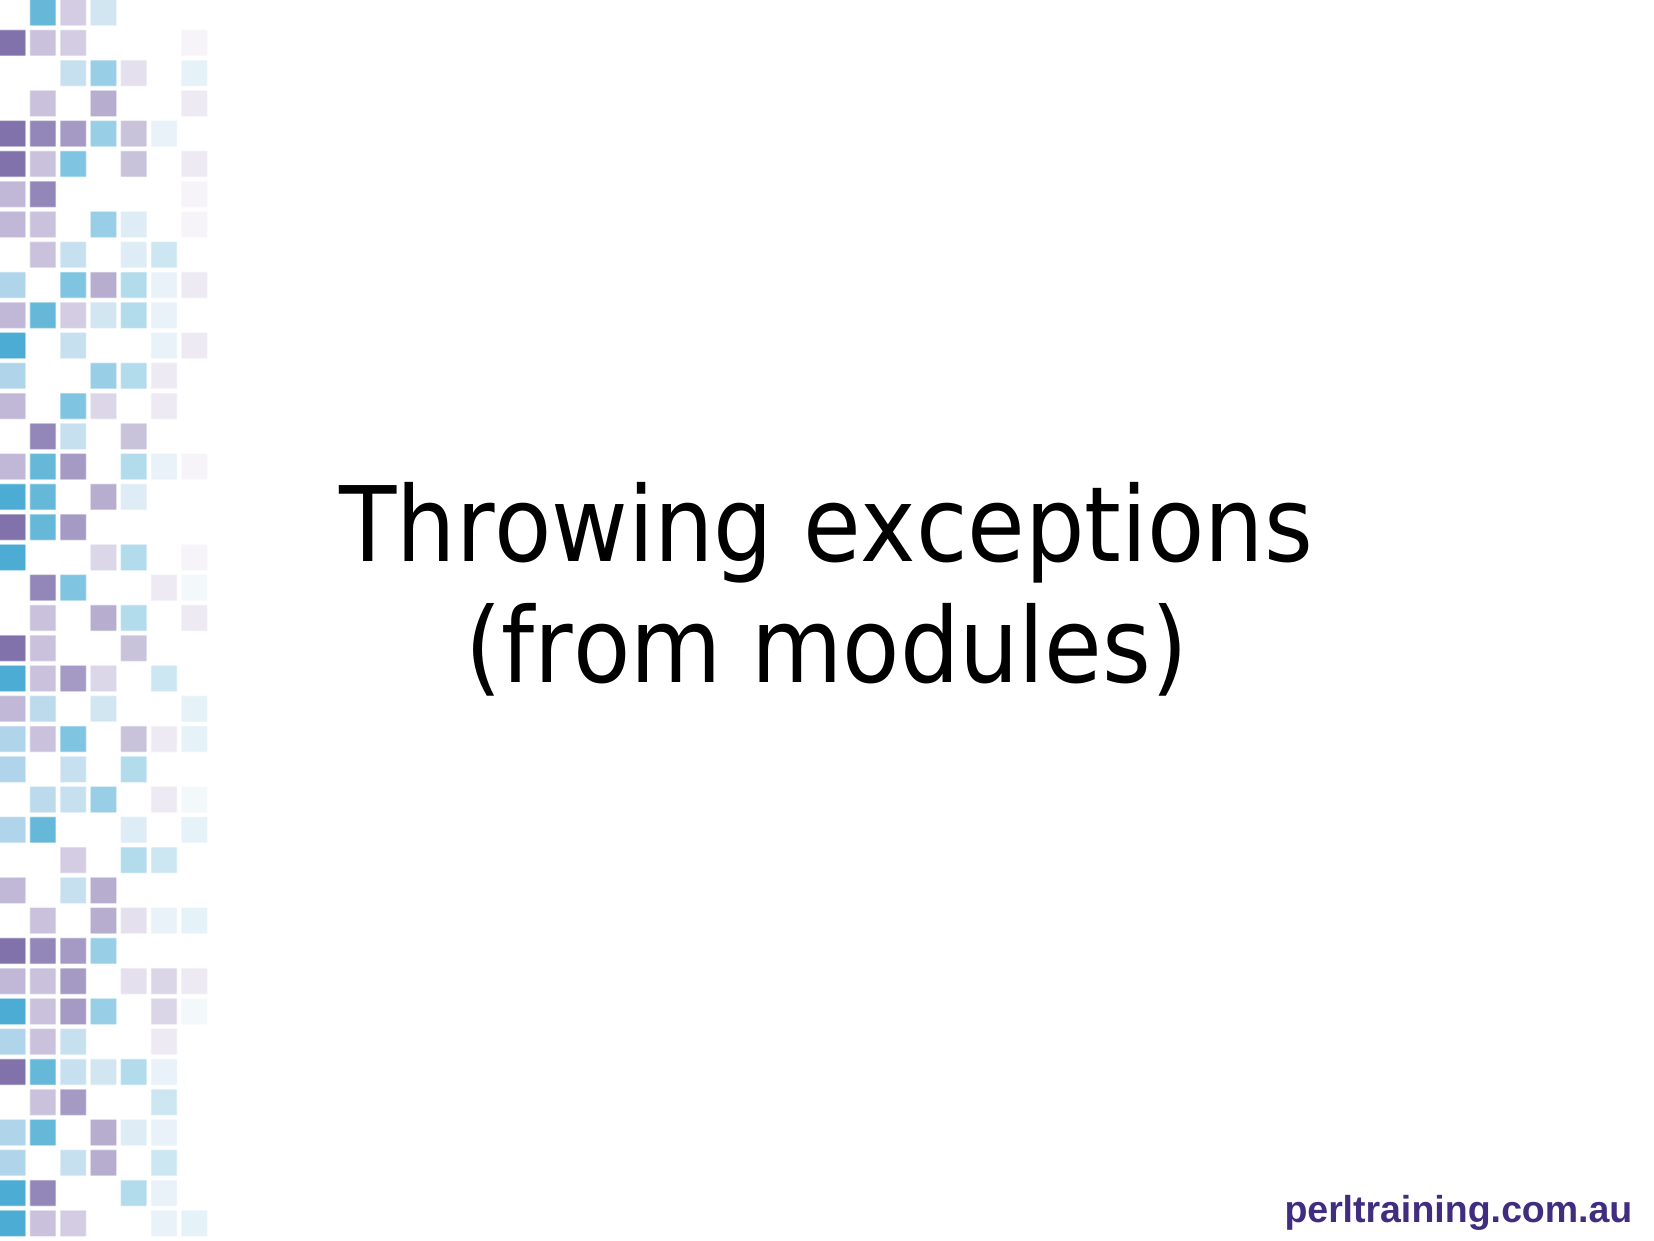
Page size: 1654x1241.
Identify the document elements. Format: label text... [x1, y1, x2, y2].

picture [0, 0, 212, 1241]
title Throwing exceptions (from modules) [82, 49, 1571, 1123]
